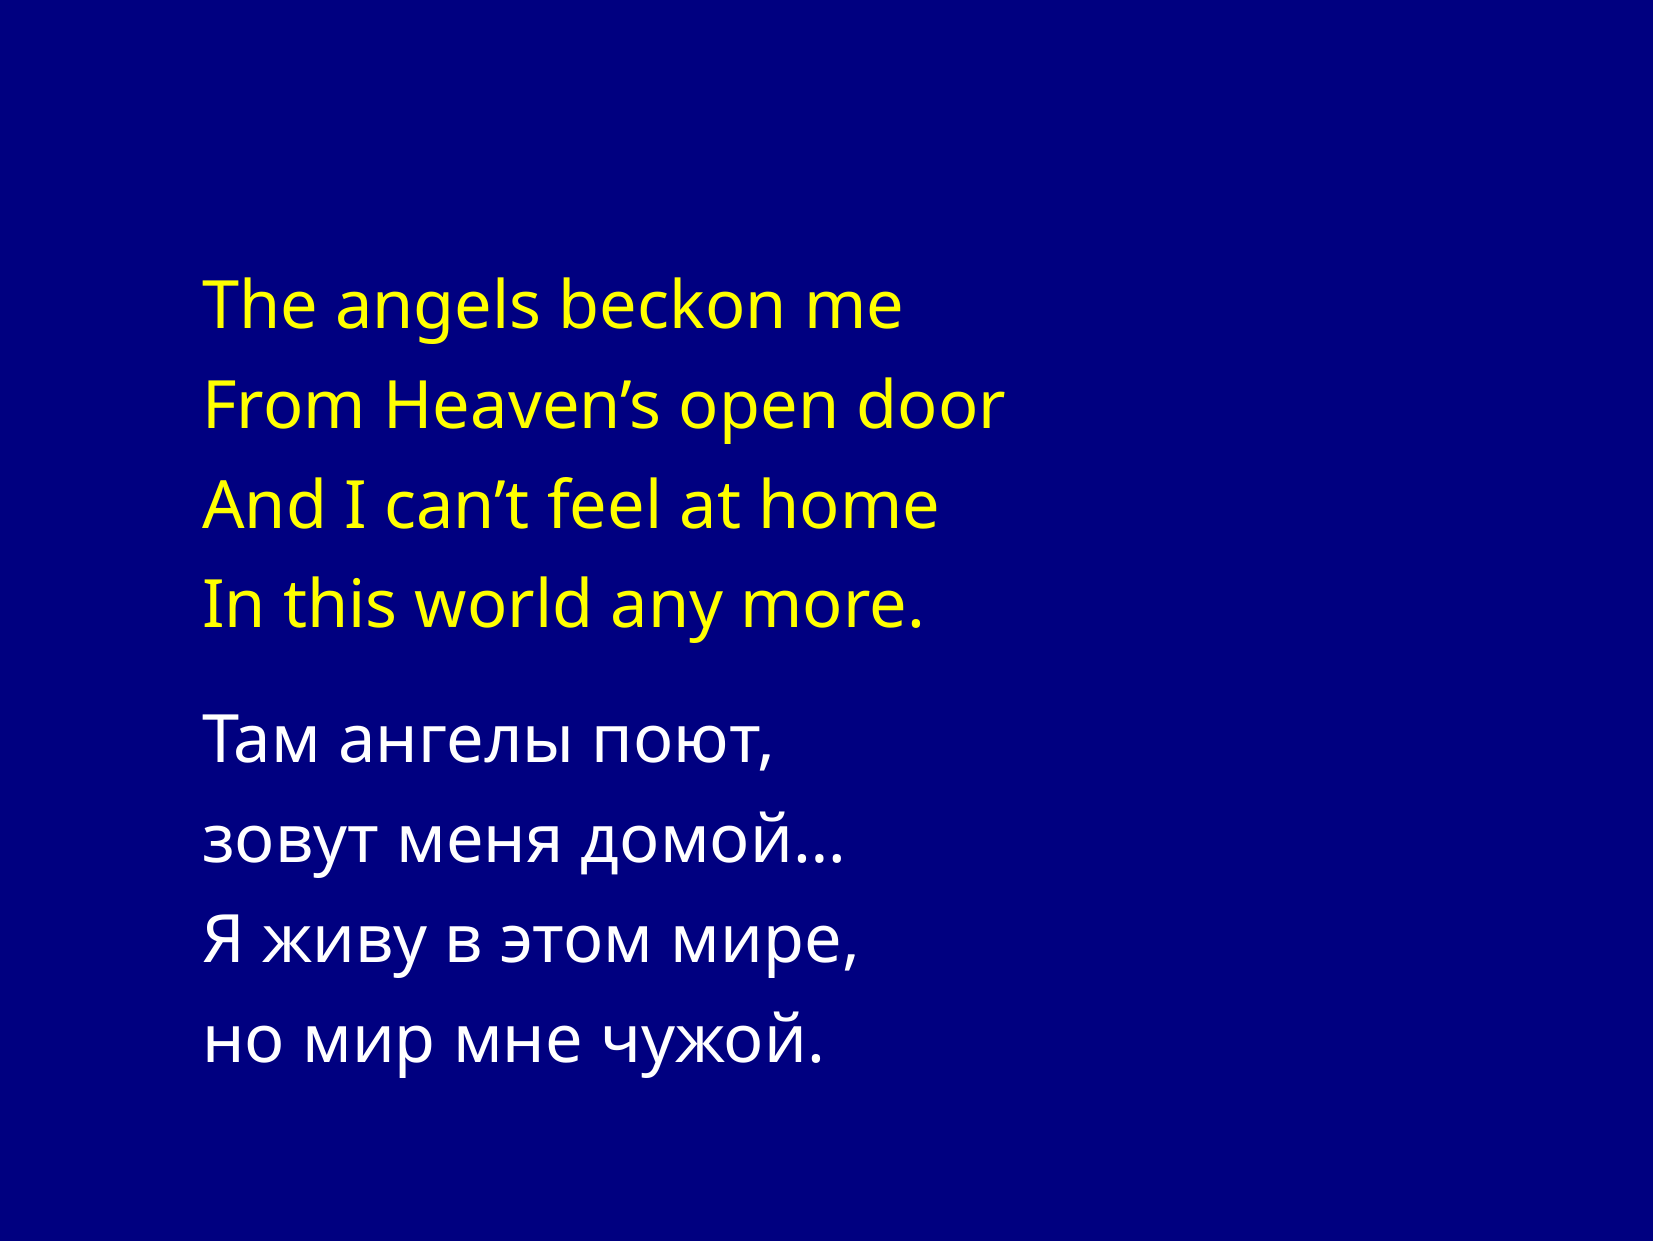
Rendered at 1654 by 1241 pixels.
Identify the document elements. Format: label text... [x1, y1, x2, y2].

text_box Там ангелы поют, зовут меня домой… Я живу в этом мире, но мир мне чужой. [75, 675, 1576, 1163]
text_box The angels beckon me From Heaven’s open door And I can’t feel at home In this world any more. [75, 150, 1576, 638]
